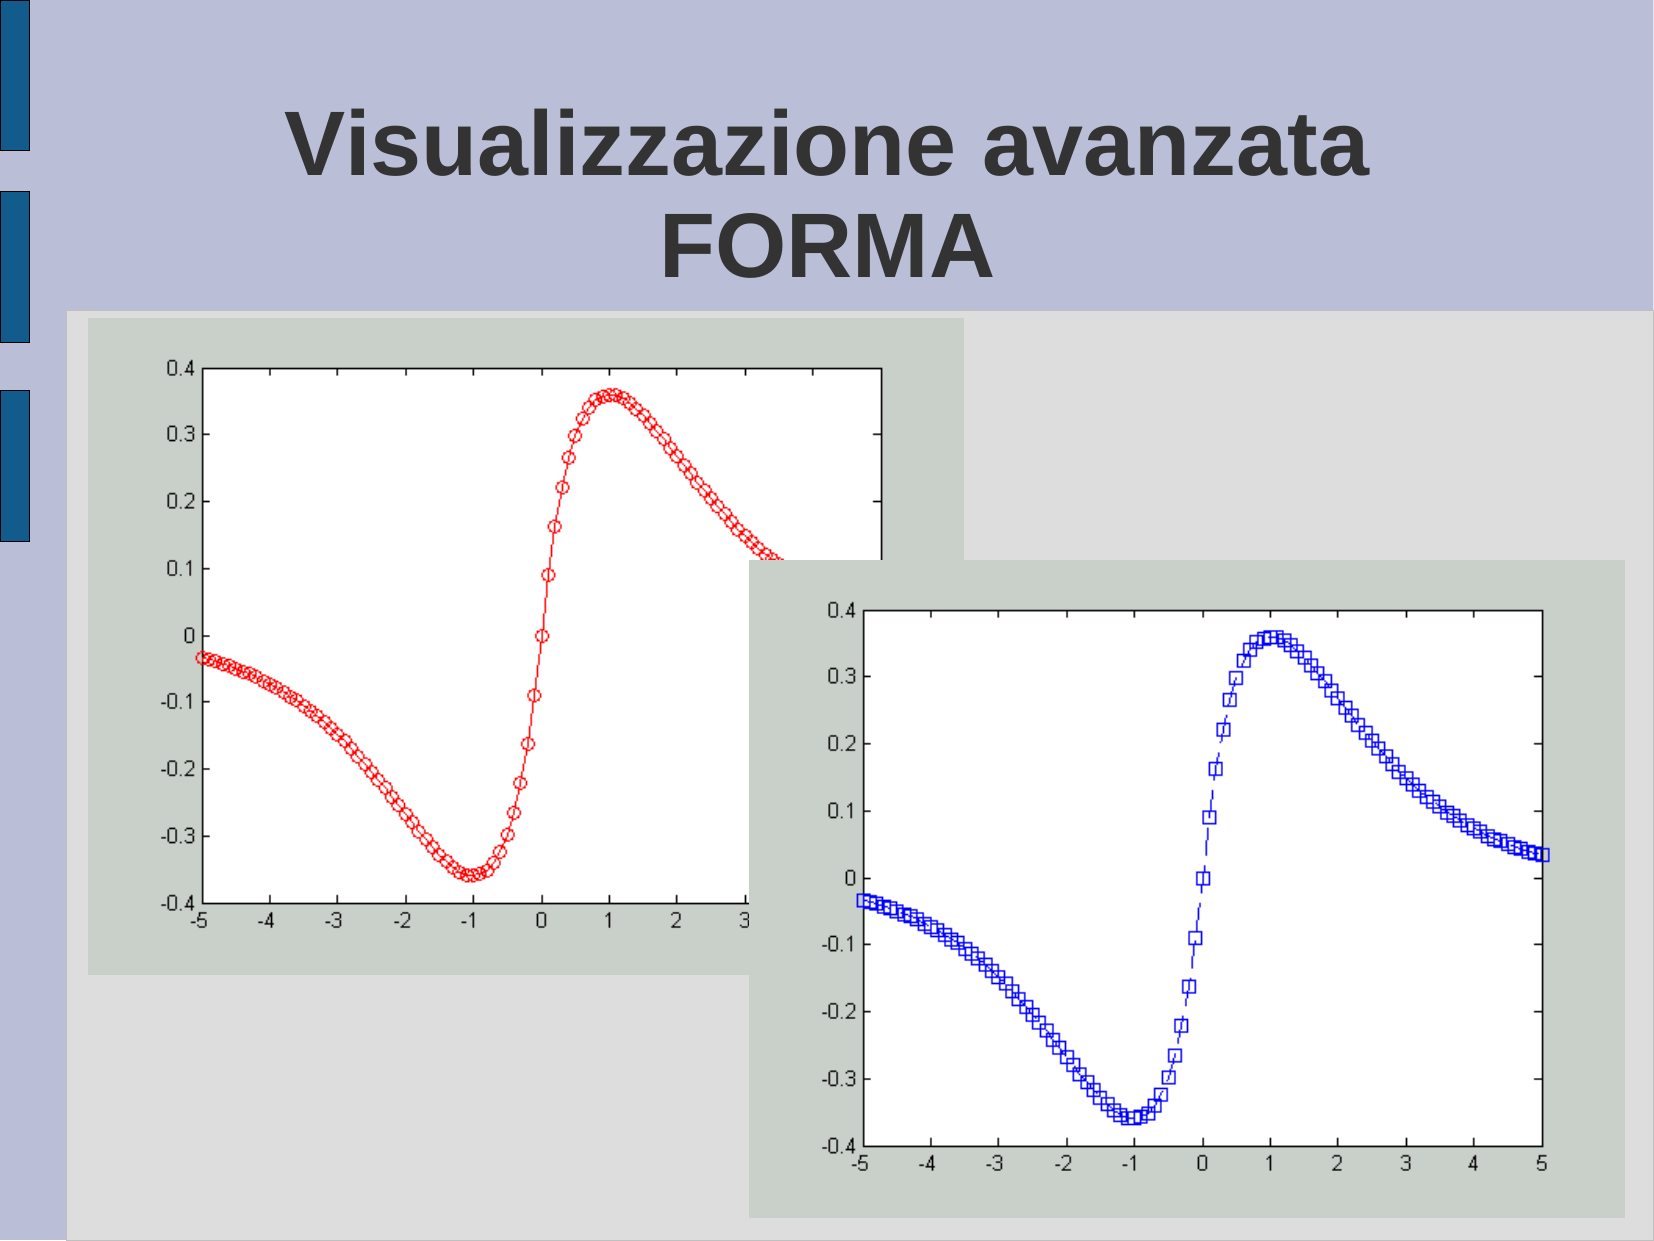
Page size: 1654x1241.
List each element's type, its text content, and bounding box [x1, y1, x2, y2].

picture [88, 318, 1625, 1218]
title Visualizzazione avanzata FORMA [121, 91, 1534, 299]
